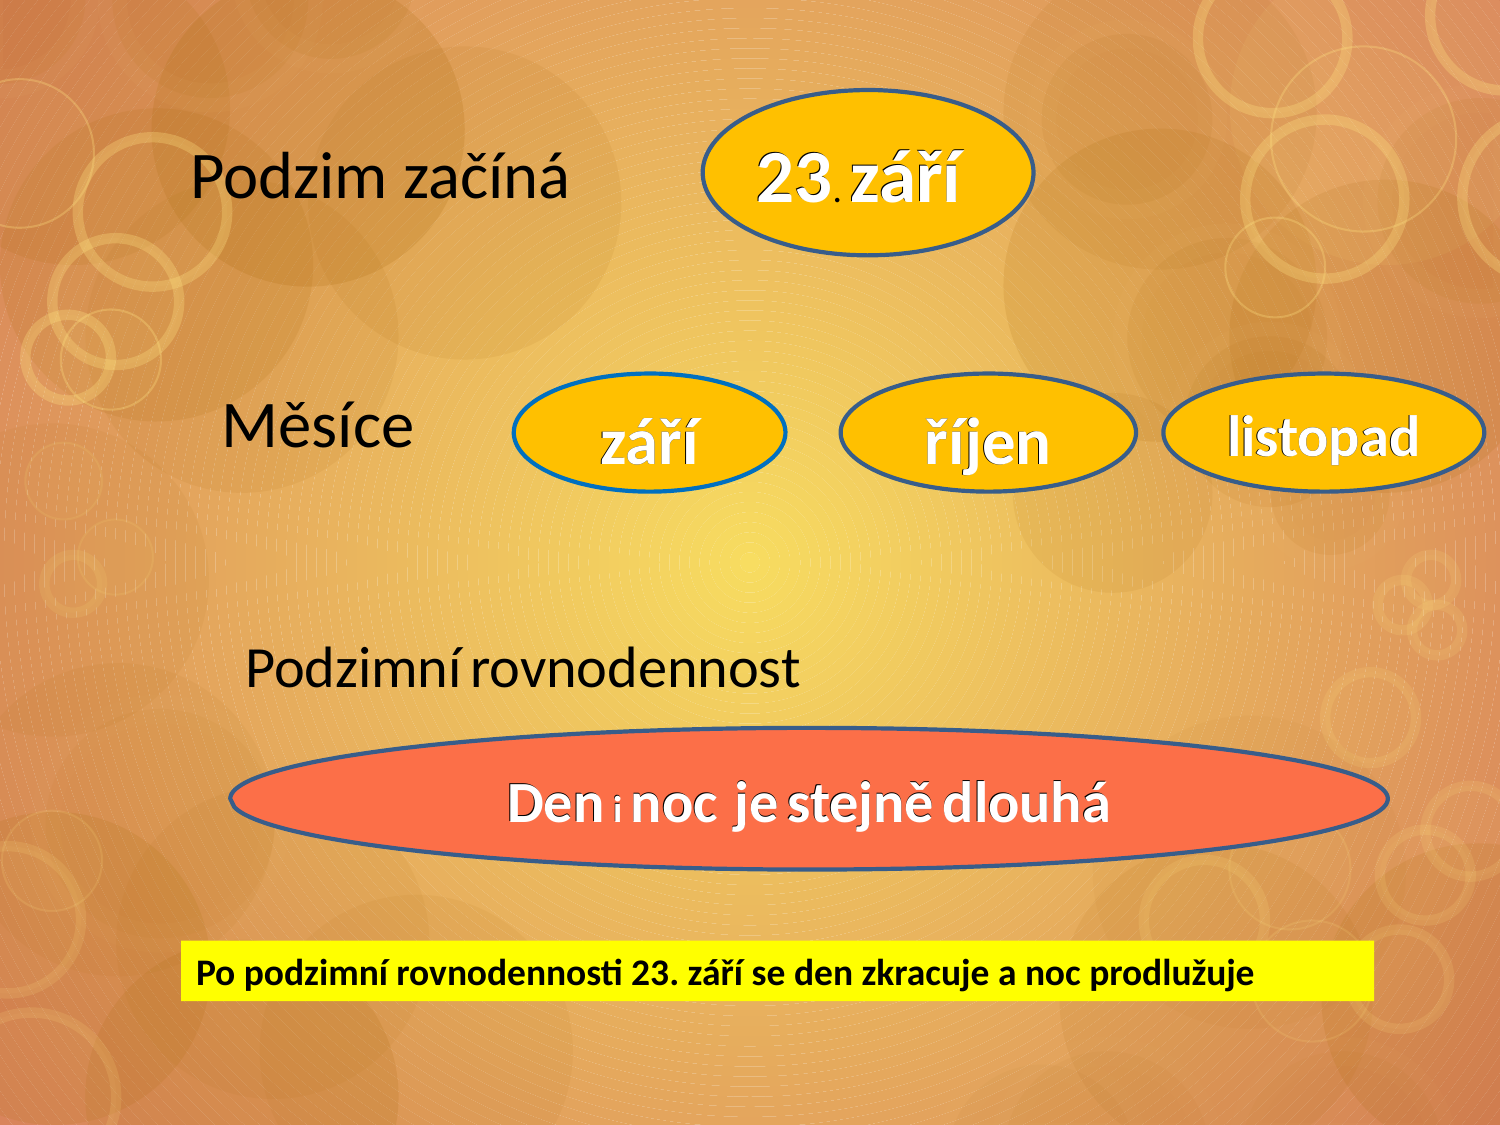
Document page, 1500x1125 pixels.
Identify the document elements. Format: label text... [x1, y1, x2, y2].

text_box listopad [1163, 373, 1485, 492]
text_box Podzim začíná [175, 124, 650, 221]
text_box [742, 90, 994, 119]
text_box [741, 226, 995, 256]
text_box Měsíce [206, 373, 432, 470]
text_box 23. září [579, 119, 1067, 226]
text_box Po podzimní rovnodennosti 23. září se den zkracuje a noc prodlužuje [181, 940, 1375, 1002]
text_box říjen [840, 373, 1137, 492]
text_box Podzimní rovnodennost [230, 621, 824, 708]
text_box Den i noc je stejně dlouhá [230, 727, 1388, 870]
text_box září [513, 373, 786, 492]
